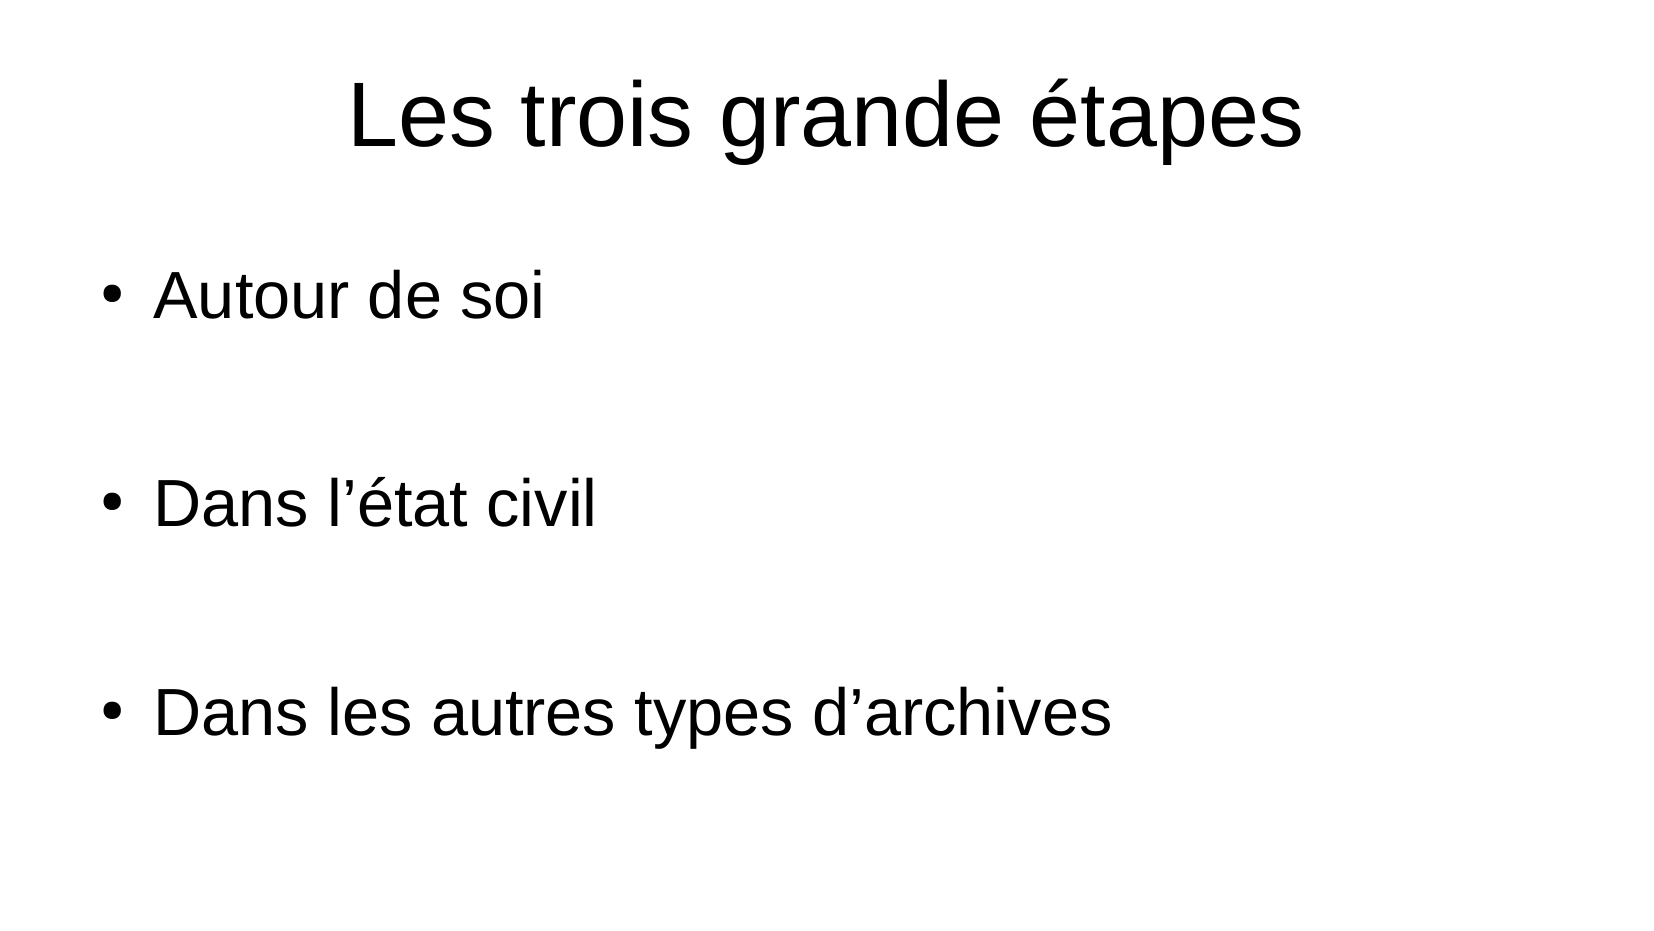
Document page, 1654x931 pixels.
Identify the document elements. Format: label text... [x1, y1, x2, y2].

list Autour de soi Dans l’état civil Dans les autres types d’archives [82, 257, 1571, 798]
title Les trois grande étapes [82, 37, 1571, 193]
